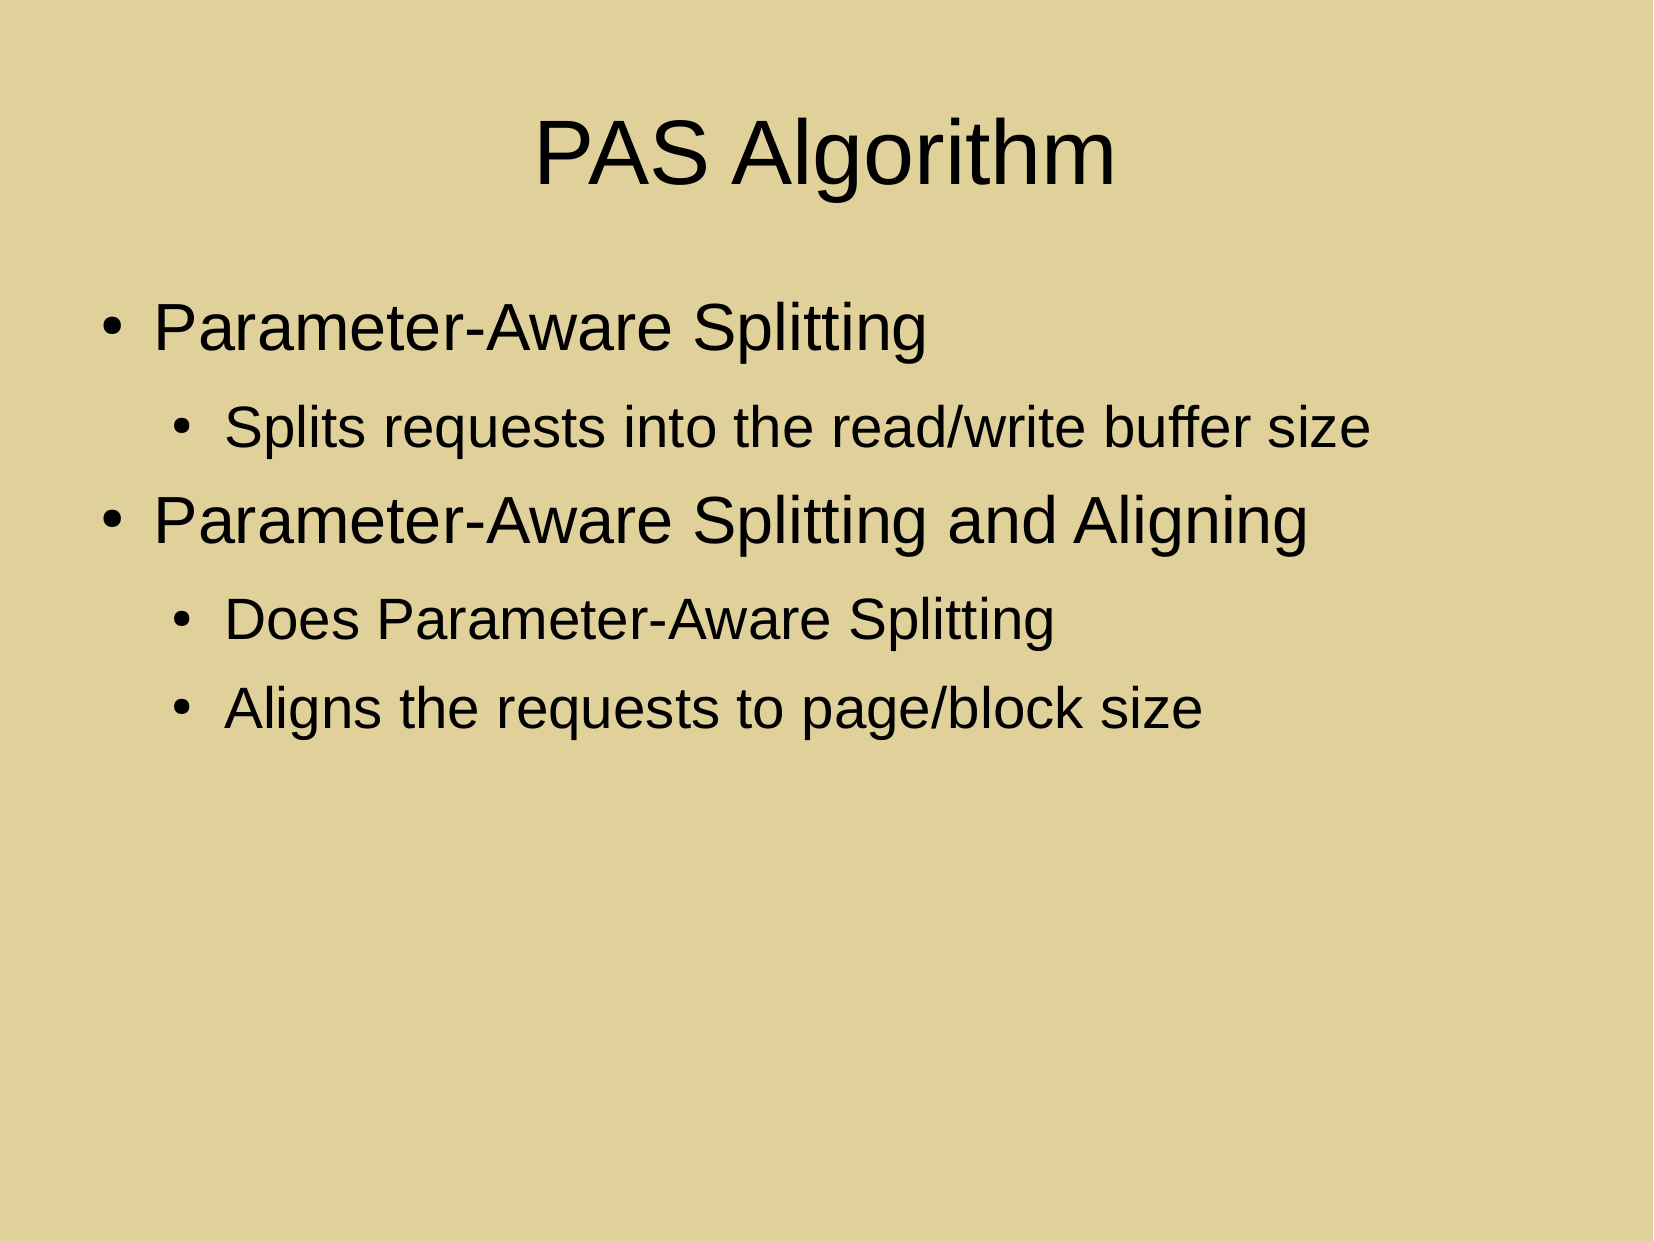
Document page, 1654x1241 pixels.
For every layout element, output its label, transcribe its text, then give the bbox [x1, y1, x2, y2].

title PAS Algorithm [82, 49, 1571, 257]
list Parameter-Aware Splitting Splits requests into the read/write buffer size Parameter-Aware Splitting and Aligning Does Parameter-Aware Splitting Aligns the requests to page/block size [82, 290, 1571, 1109]
